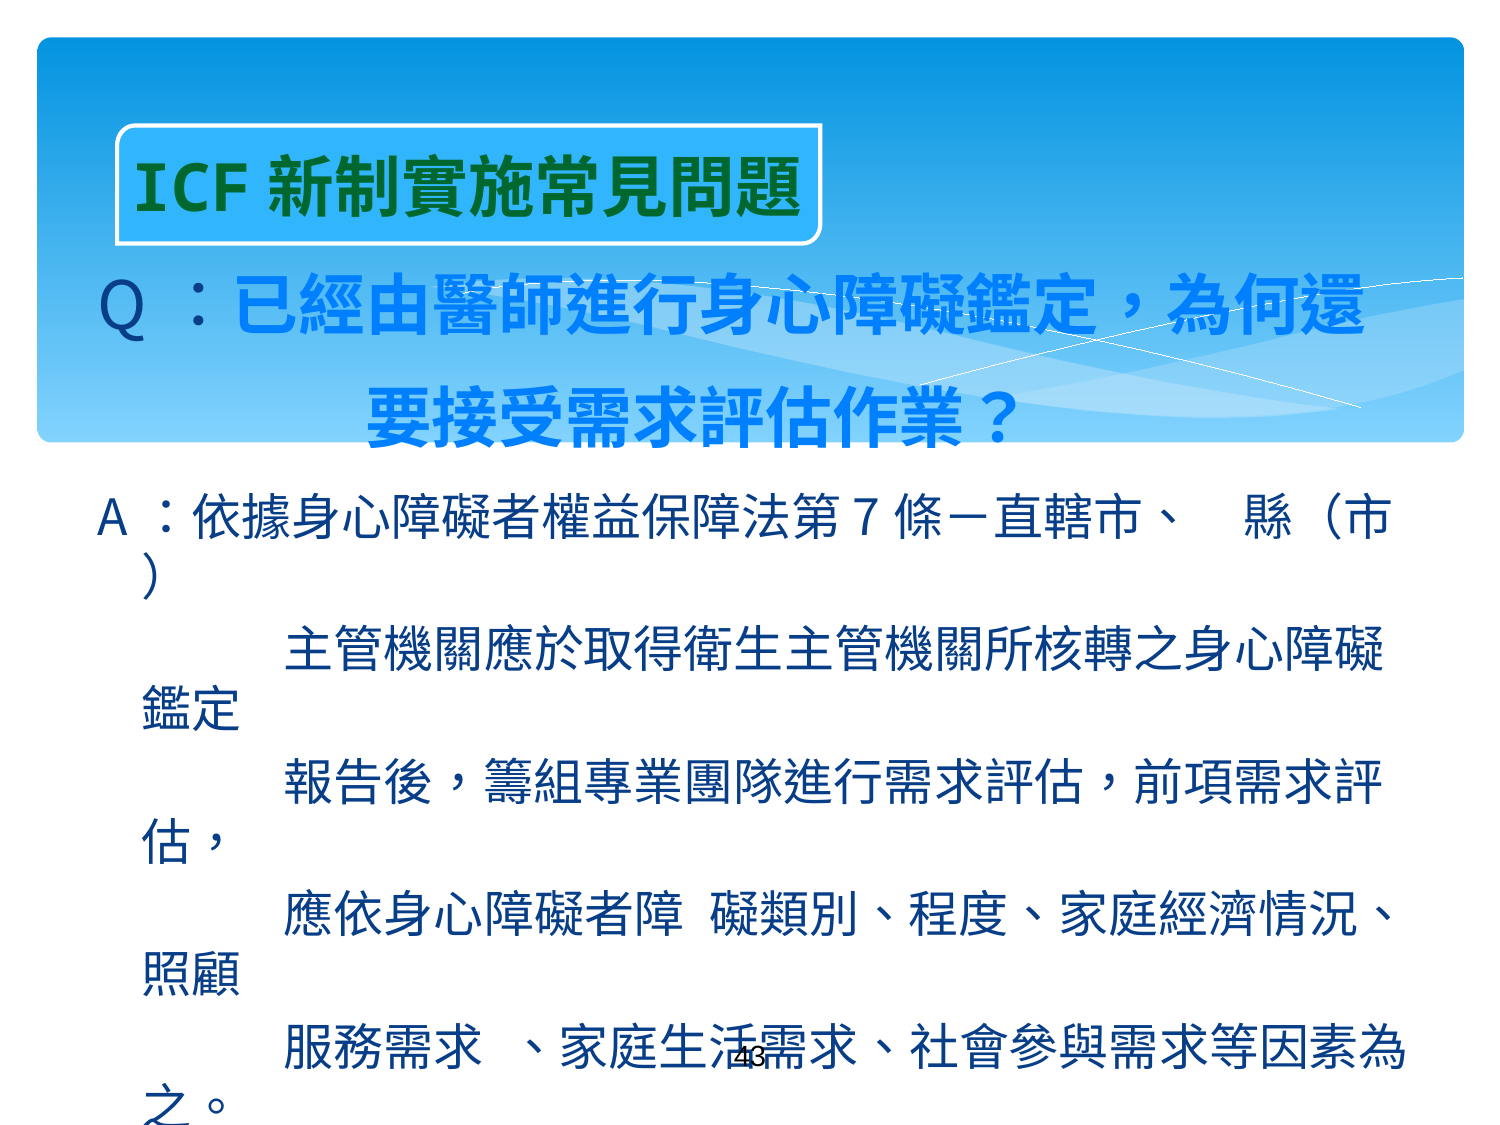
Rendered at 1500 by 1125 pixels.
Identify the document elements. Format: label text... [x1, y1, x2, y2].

list Q：已經由醫師進行身心障礙鑑定，為何還 要接受需求評估作業？ A：依據身心障礙者權益保障法第7條－直轄市、 縣（市） 主管機關應於取得衛生主管機關所核轉之身心障礙鑑定 報告後，籌組專業團隊進行需求評估，前項需求評估， 應依身心障礙者障 礙類別、程度、家庭經濟情況、照顧 服務需求 、家庭生活需求、社會參與需求等因素為之。 因此需求評估是為了要提供身心障礙者更適切 的服務。 [82, 255, 1425, 1012]
text_box ICF新制實施常見問題 [117, 125, 821, 244]
text_box <編號> [654, 1025, 846, 1086]
